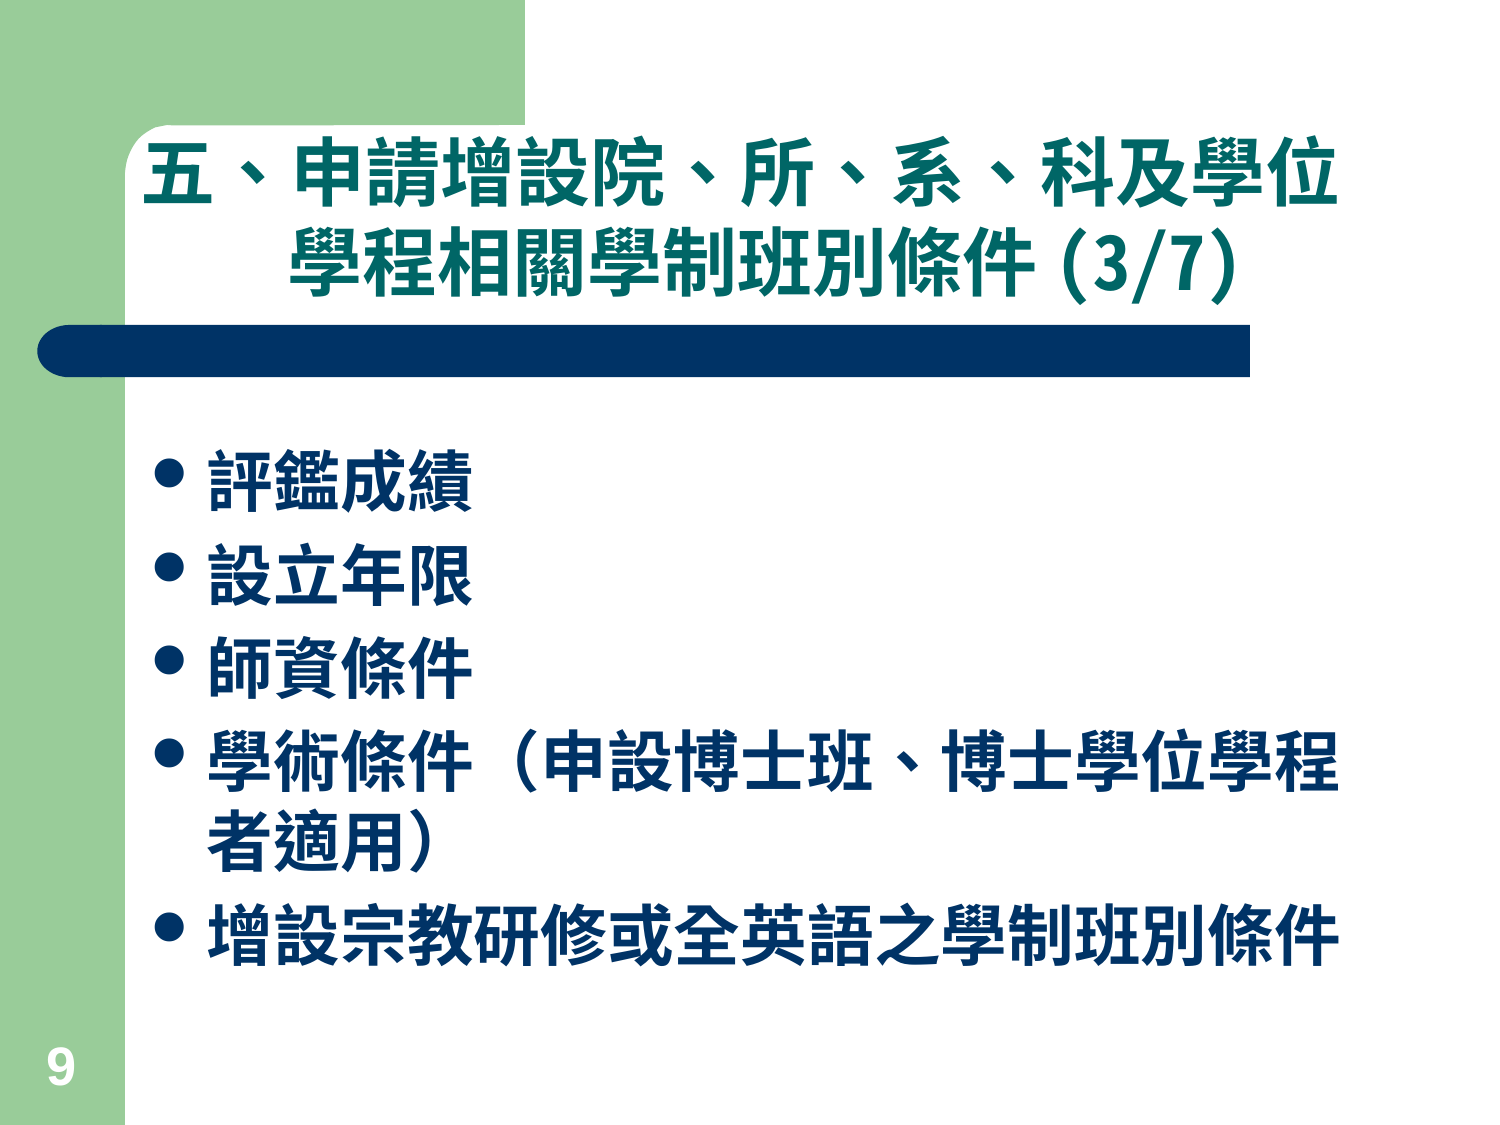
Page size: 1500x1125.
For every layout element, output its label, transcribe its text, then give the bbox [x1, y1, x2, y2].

title 五、申請增設院、所、系、科及學位學程相關學制班別條件(3/7) [125, 125, 1425, 313]
slide_number <編號> [13, 1023, 111, 1105]
list 評鑑成績 設立年限 師資條件 學術條件（申設博士班、博士學位學程者適用） 增設宗教研修或全英語之學制班別條件 [135, 432, 1398, 1044]
